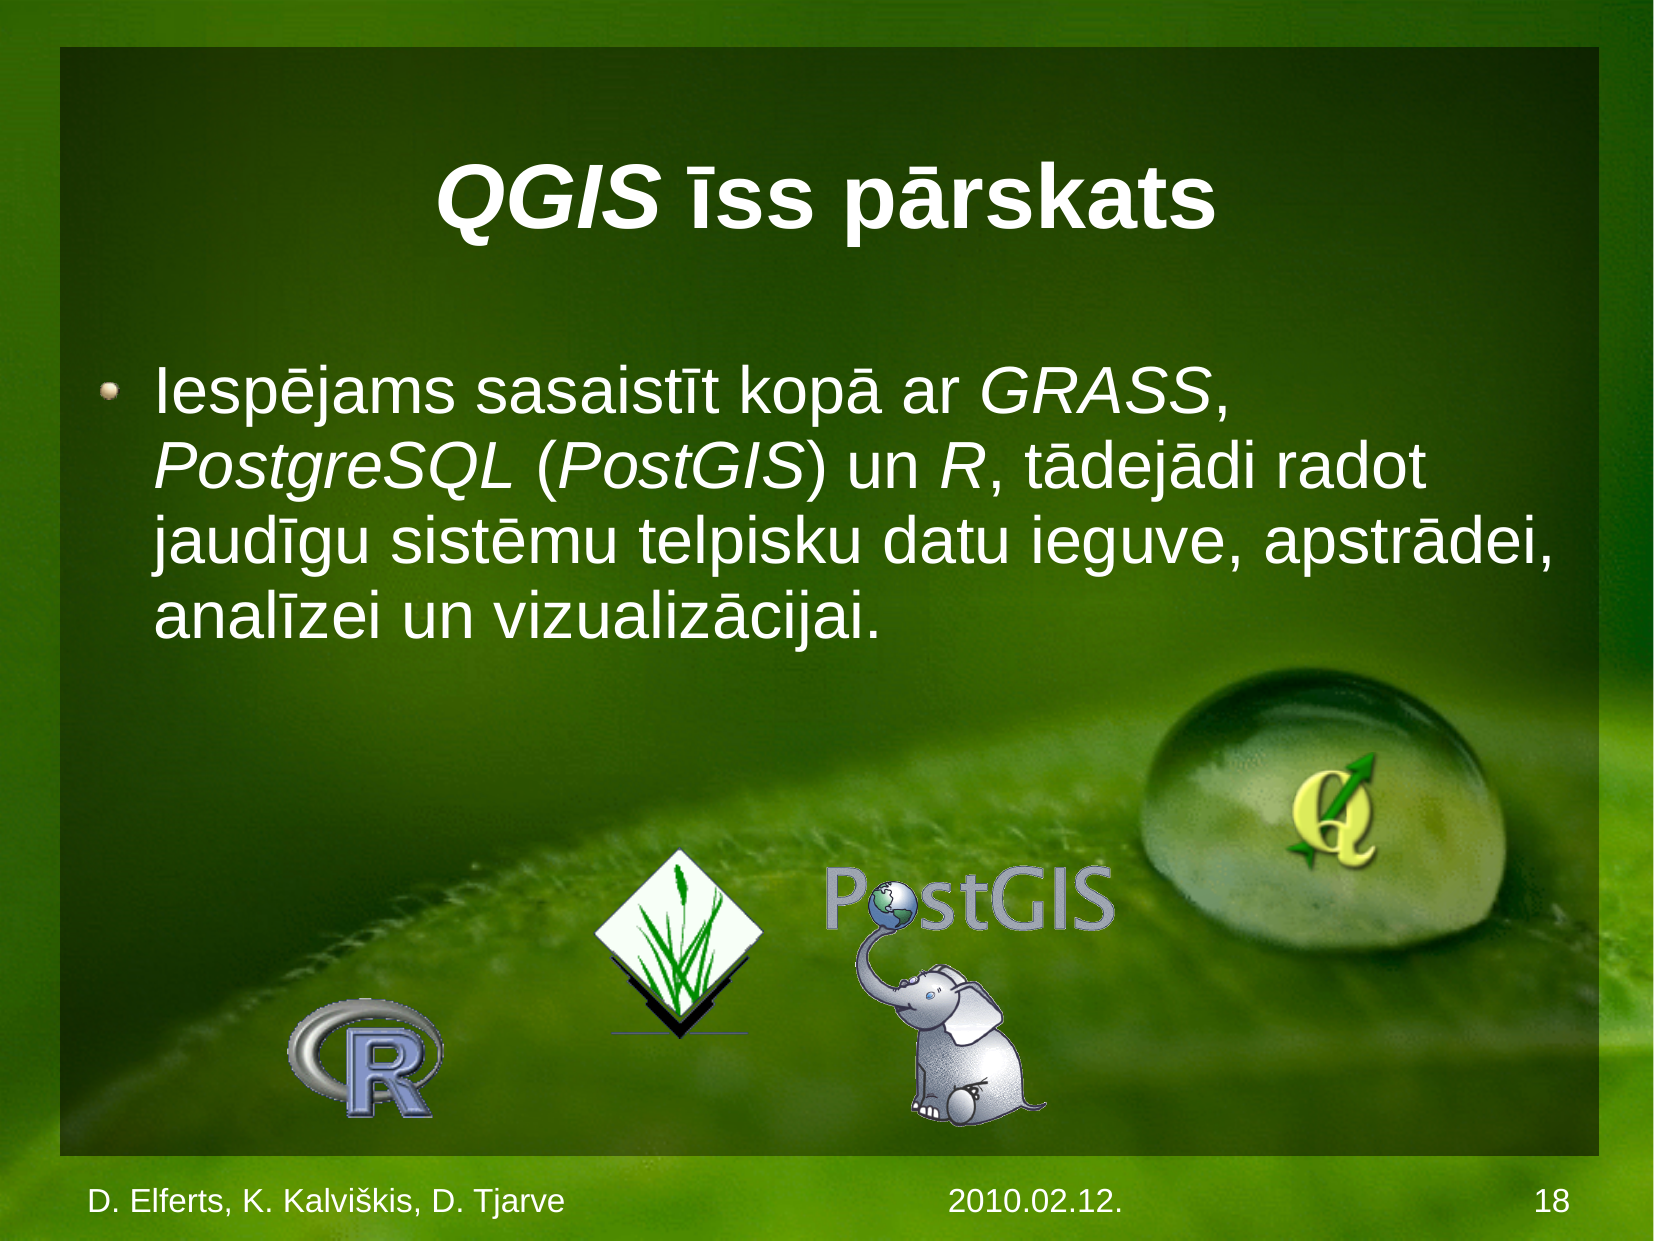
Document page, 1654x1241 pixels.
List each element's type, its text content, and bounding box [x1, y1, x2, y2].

picture [0, 0, 1654, 1241]
title QGIS īss pārskats [82, 73, 1571, 320]
list Iespējams sasaistīt kopā ar GRASS, PostgreSQL (PostGIS) un R, tādejādi radot jaudīgu sistēmu telpisku datu ieguve, apstrādei, analīzei un vizualizācijai. [82, 353, 1571, 1109]
